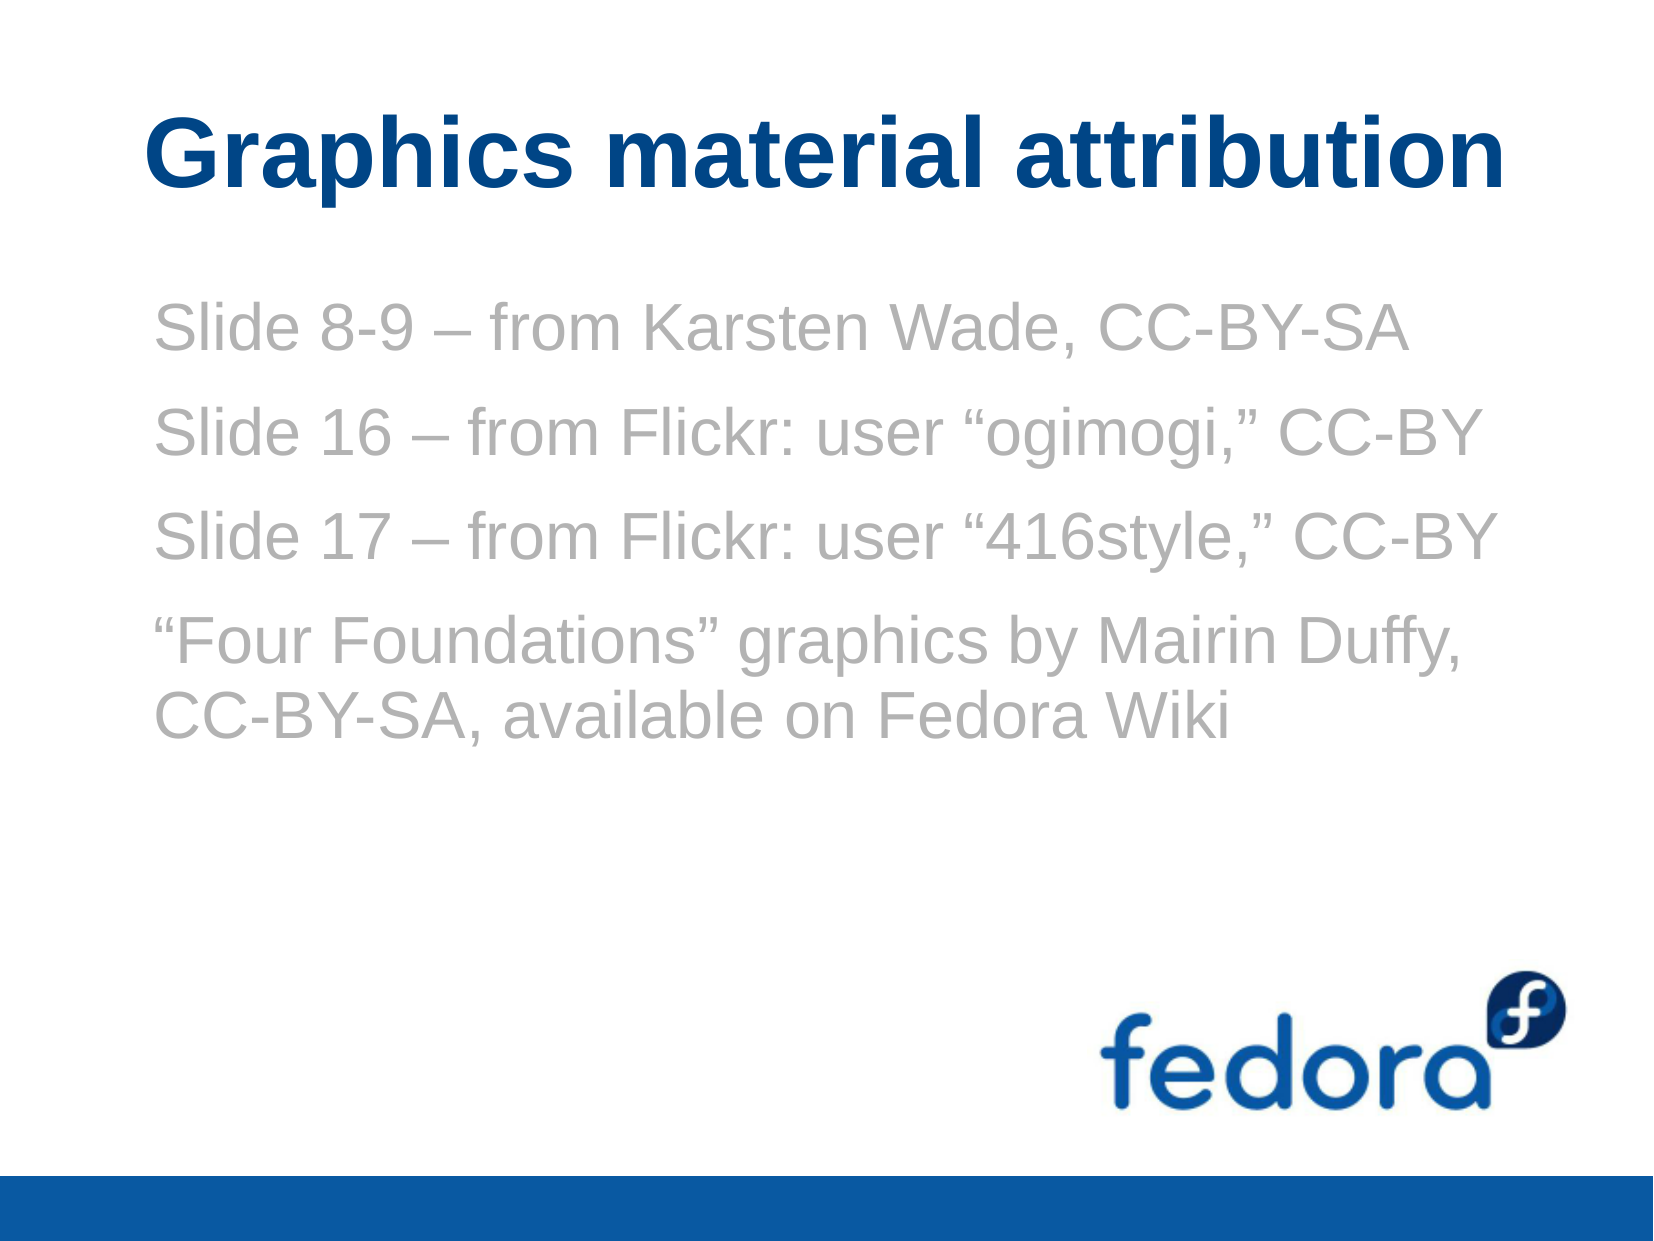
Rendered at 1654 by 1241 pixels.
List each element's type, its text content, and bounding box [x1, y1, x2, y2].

picture [1087, 959, 1575, 1125]
title Graphics material attribution [82, 49, 1571, 257]
list Slide 8-9 – from Karsten Wade, CC-BY-SA Slide 16 – from Flickr: user “ogimogi,” CC-BY Slide 17 – from Flickr: user “416style,” CC-BY “Four Foundations” graphics by Mairin Duffy, CC-BY-SA, available on Fedora Wiki [82, 290, 1571, 1109]
picture [0, 1176, 1653, 1241]
